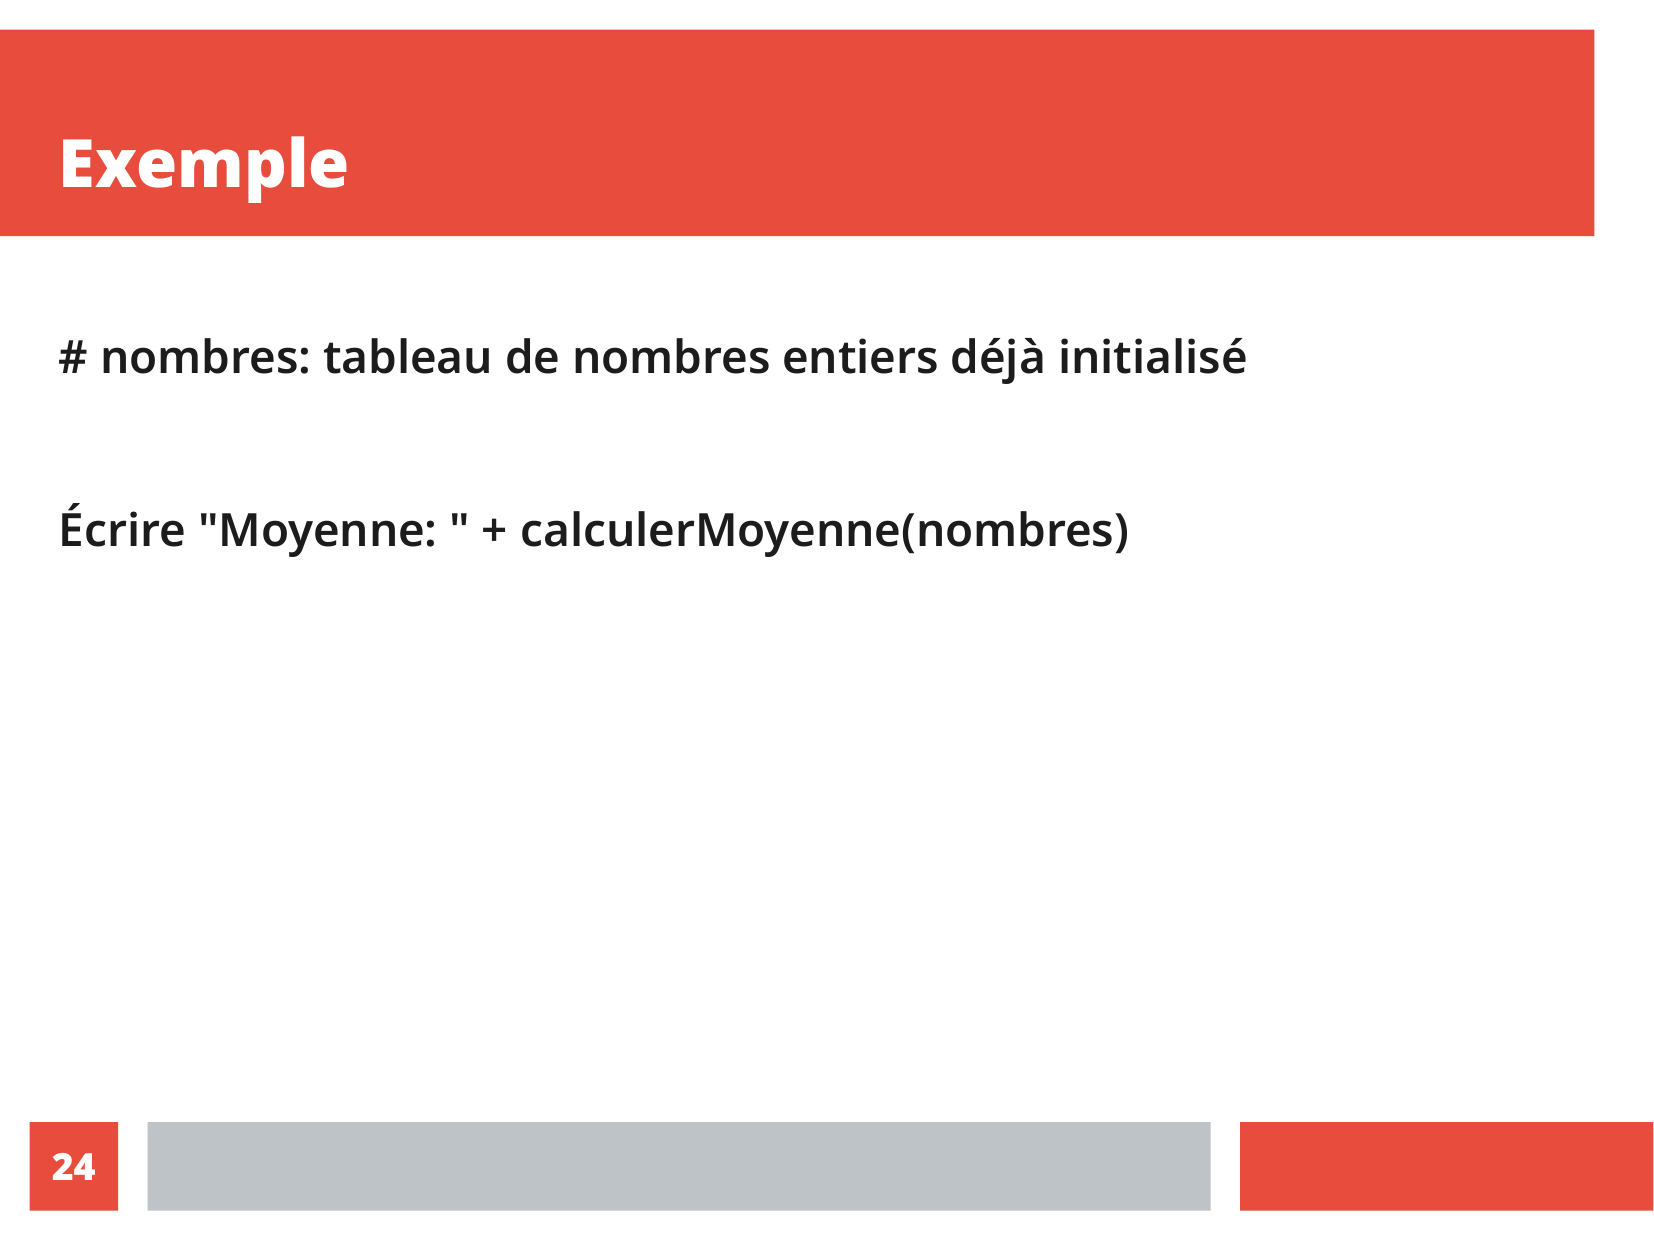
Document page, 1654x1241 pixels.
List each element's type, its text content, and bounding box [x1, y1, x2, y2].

list # nombres: tableau de nombres entiers déjà initialisé Écrire "Moyenne: " + calculerMoyenne(nombres) [59, 324, 1565, 1093]
title Exemple [59, 59, 1595, 207]
